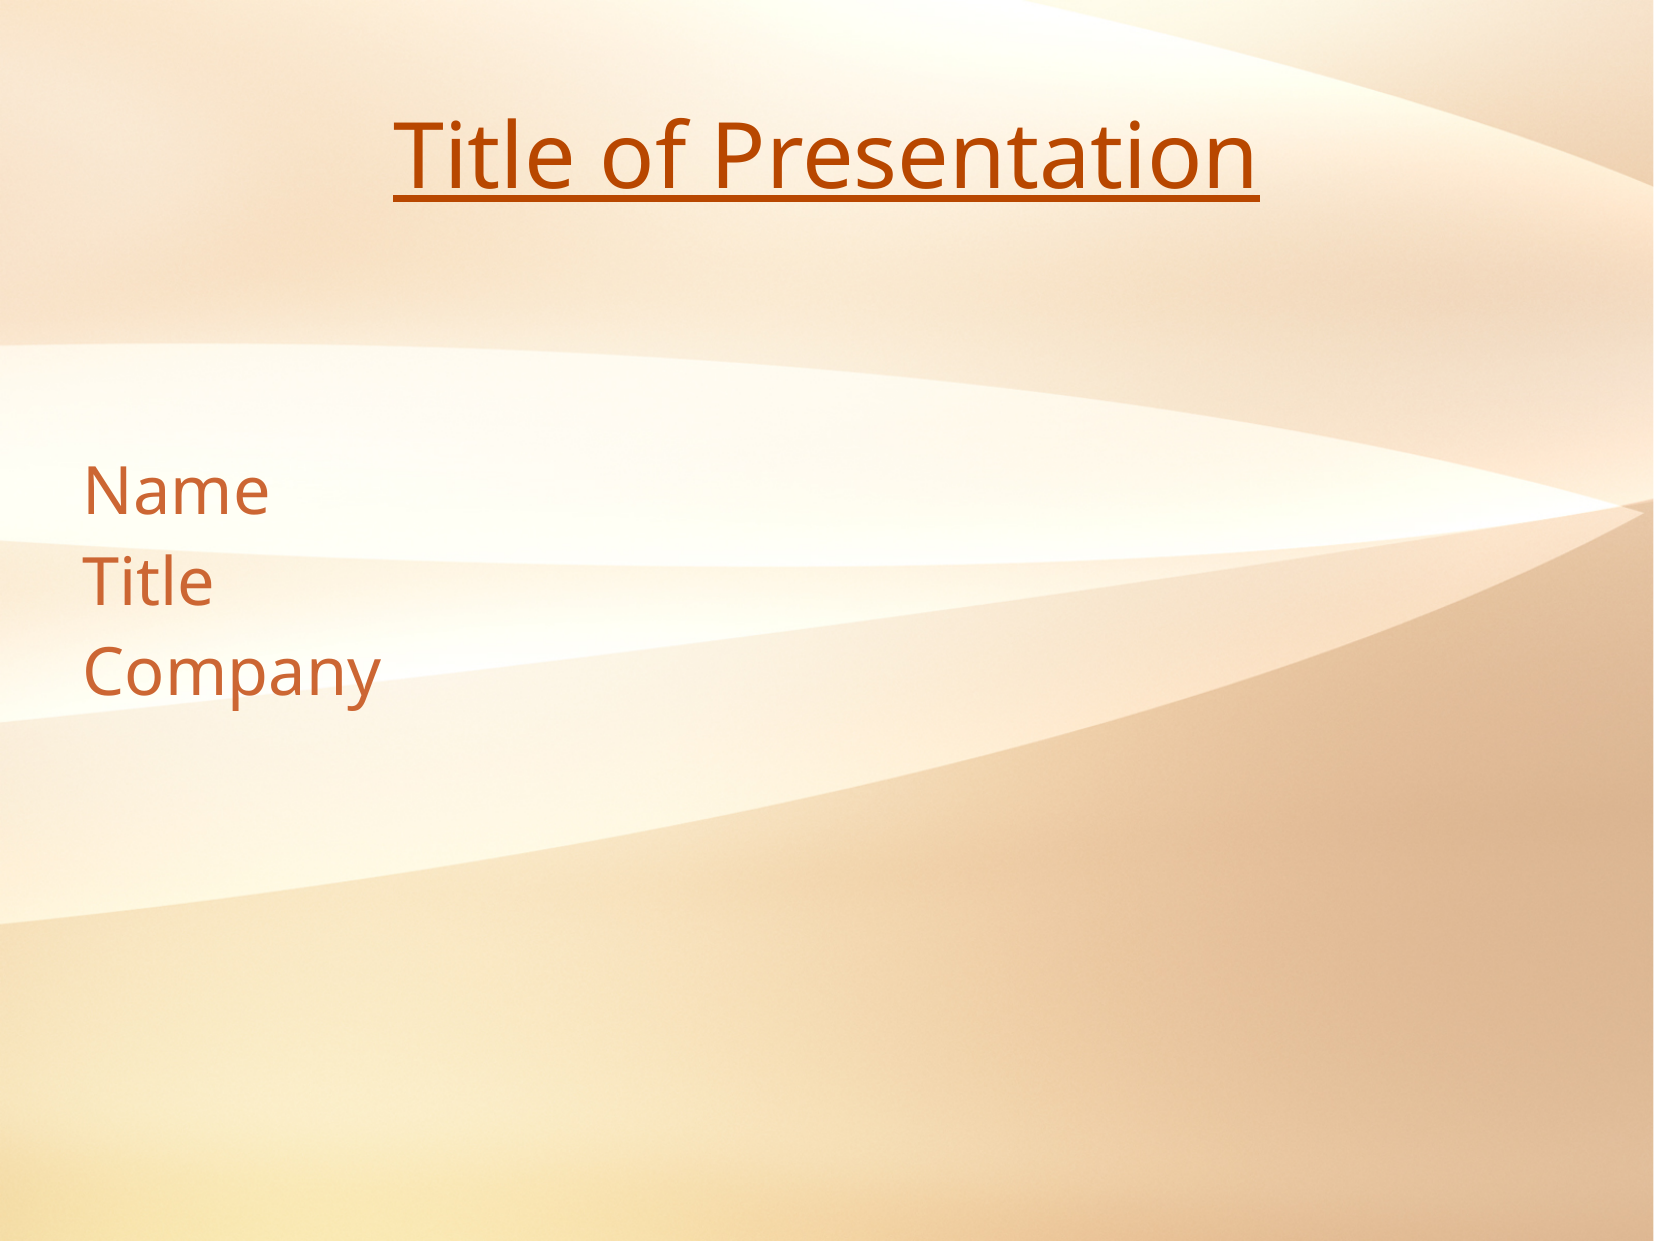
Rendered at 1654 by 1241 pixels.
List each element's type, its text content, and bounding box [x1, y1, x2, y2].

picture [0, 0, 1654, 1241]
subtitle Name Title Company [82, 49, 1571, 1109]
